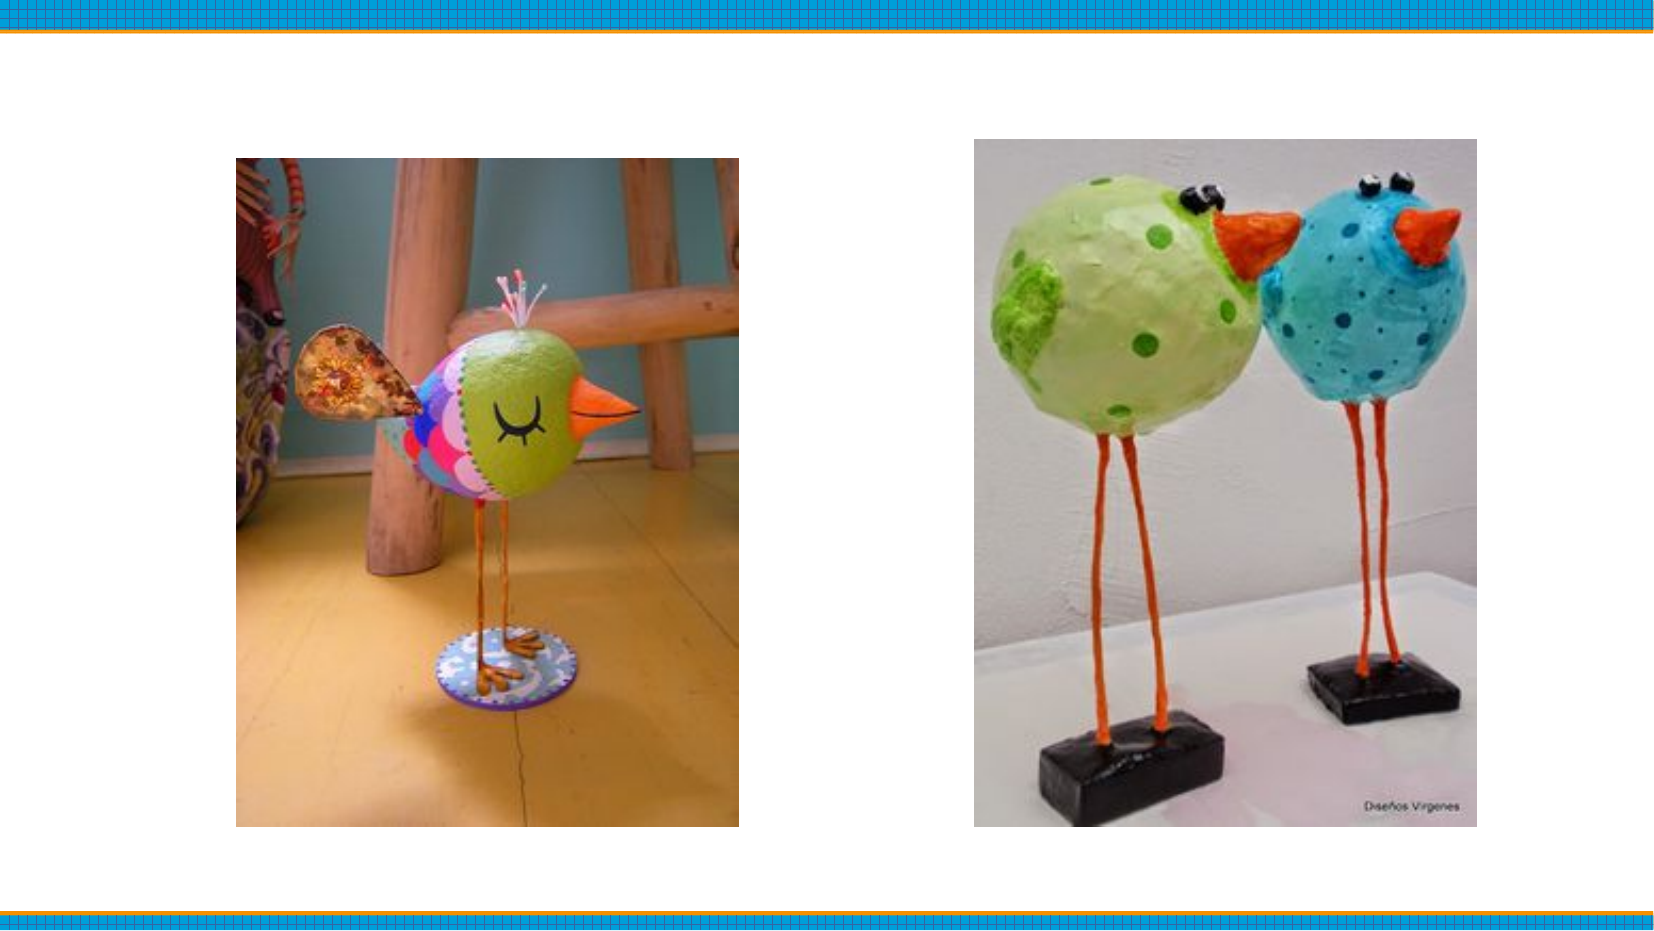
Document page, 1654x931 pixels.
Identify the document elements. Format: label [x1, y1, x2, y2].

picture [974, 139, 1477, 827]
picture [236, 158, 739, 827]
